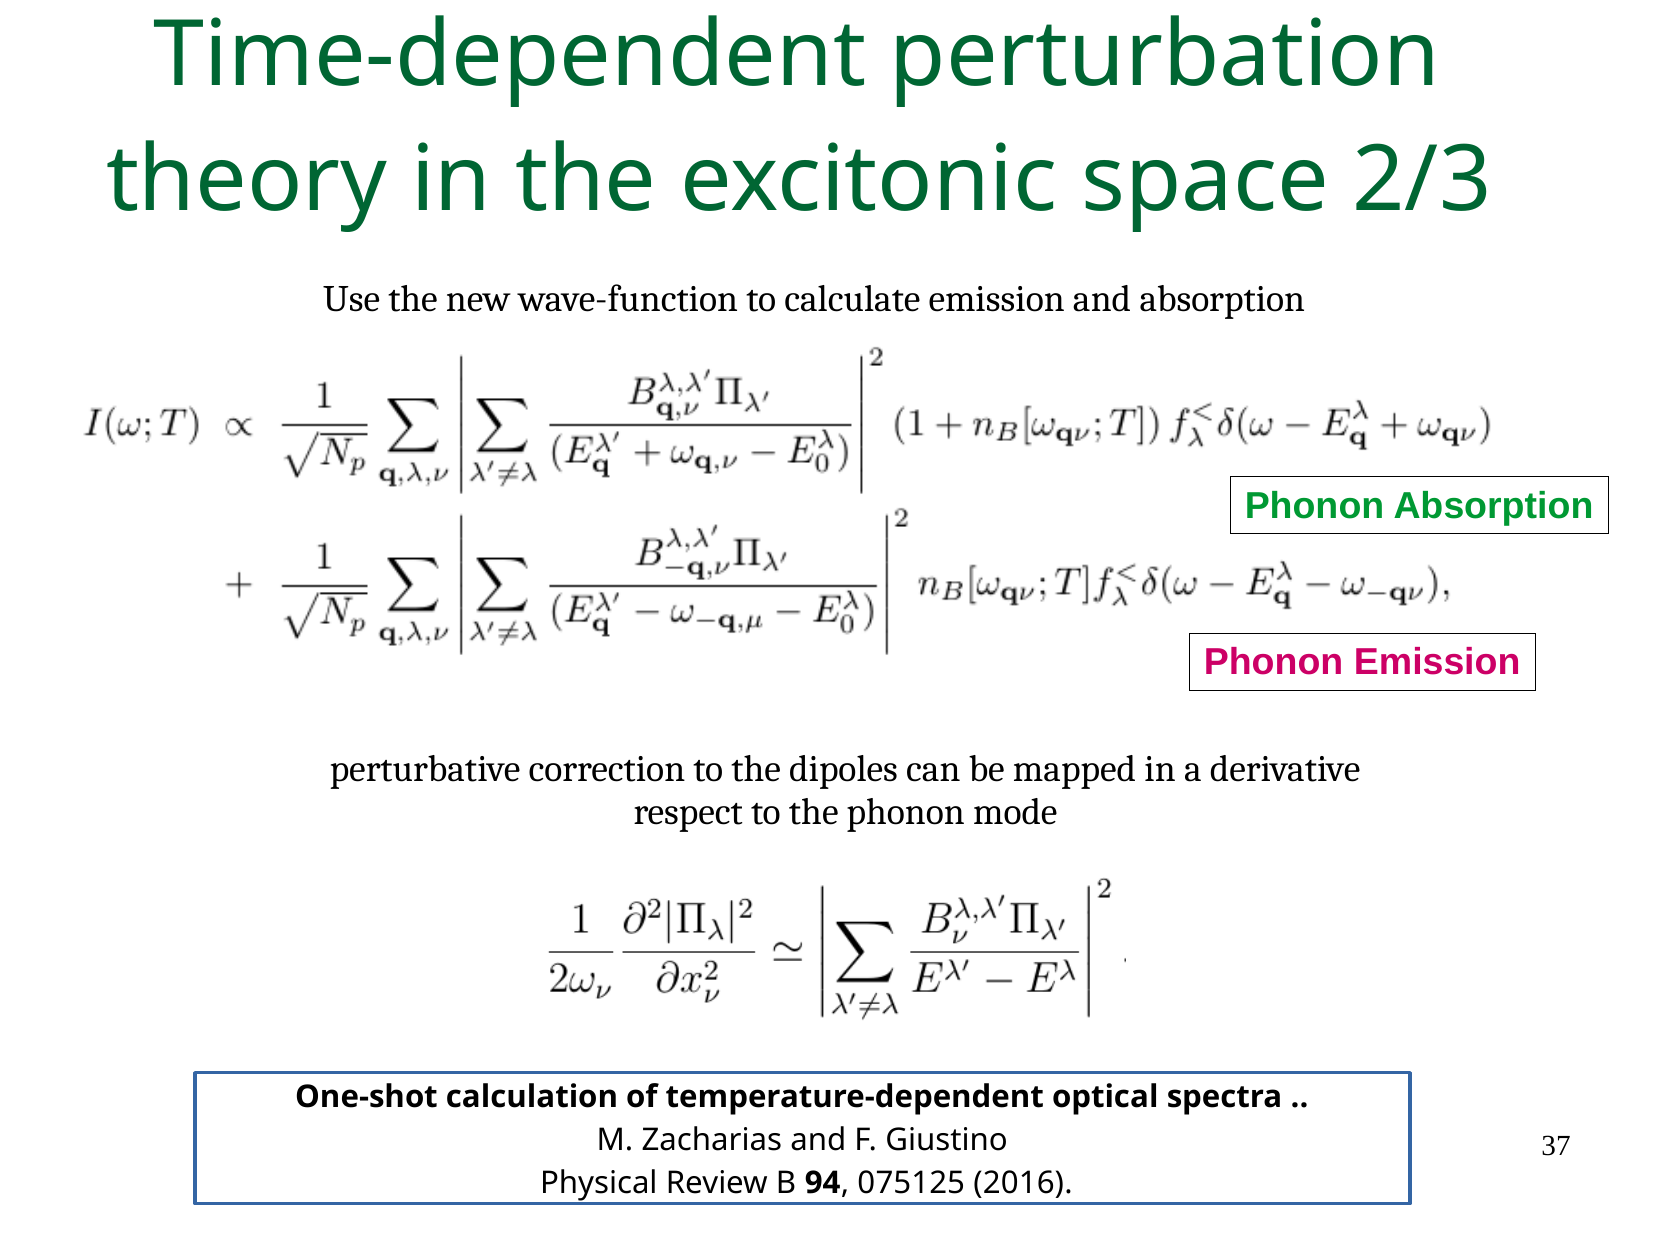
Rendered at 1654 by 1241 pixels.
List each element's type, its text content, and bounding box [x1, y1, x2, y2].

title Time-dependent perturbation theory in the excitonic space 2/3 [65, 0, 1554, 226]
text_box Phonon Absorption [1230, 476, 1609, 534]
text_box Use the new wave-function to calculate emission and absorption [308, 270, 1365, 329]
text_box perturbative correction to the dipoles can be mapped in a derivative respect to the phonon mode [315, 739, 1429, 843]
picture [525, 860, 1126, 1039]
text_box One-shot calculation of temperature-dependent optical spectra .. M. Zacharias and F. Giustino Physical Review B 94, 075125 (2016). [195, 1077, 1411, 1199]
picture [75, 344, 1514, 666]
text_box Phonon Emission [1189, 633, 1536, 691]
